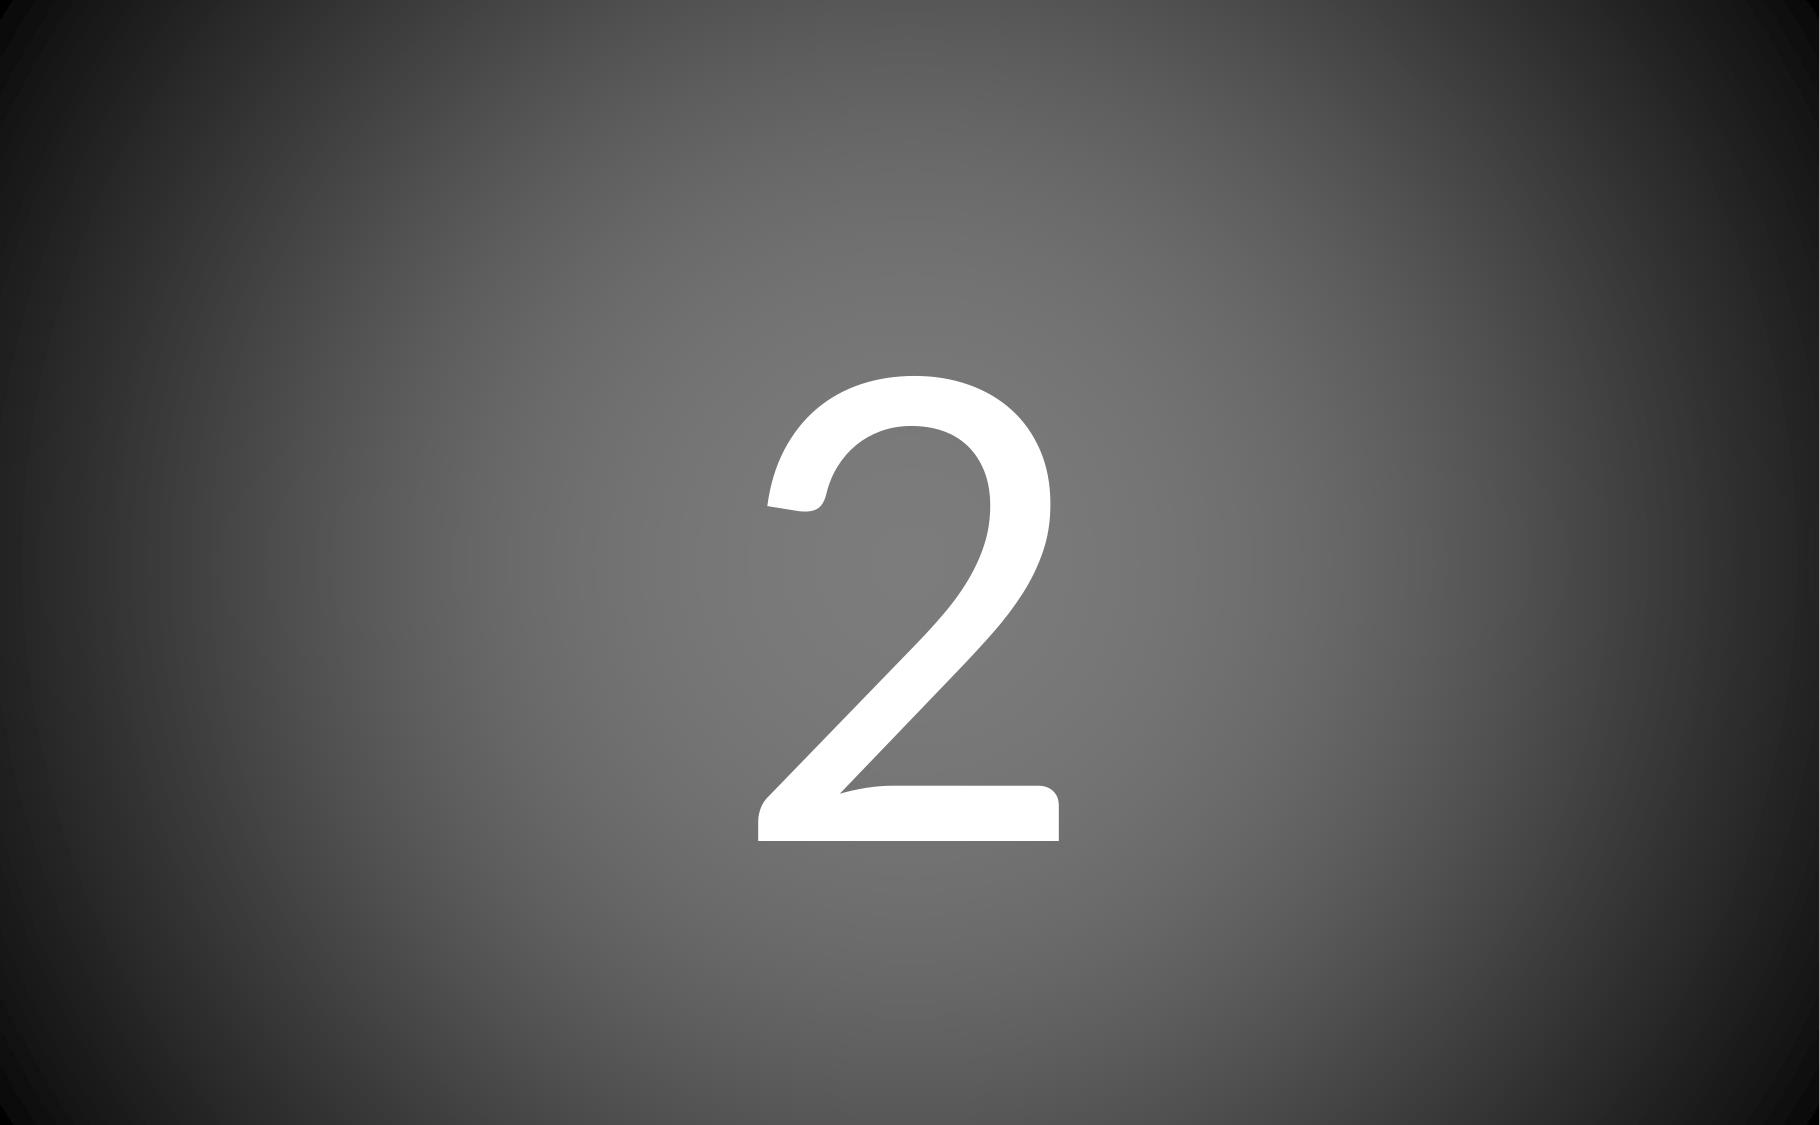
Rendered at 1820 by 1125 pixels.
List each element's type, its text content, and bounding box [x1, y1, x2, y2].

picture [0, 0, 1820, 1125]
list 2 [89, 117, 1727, 860]
